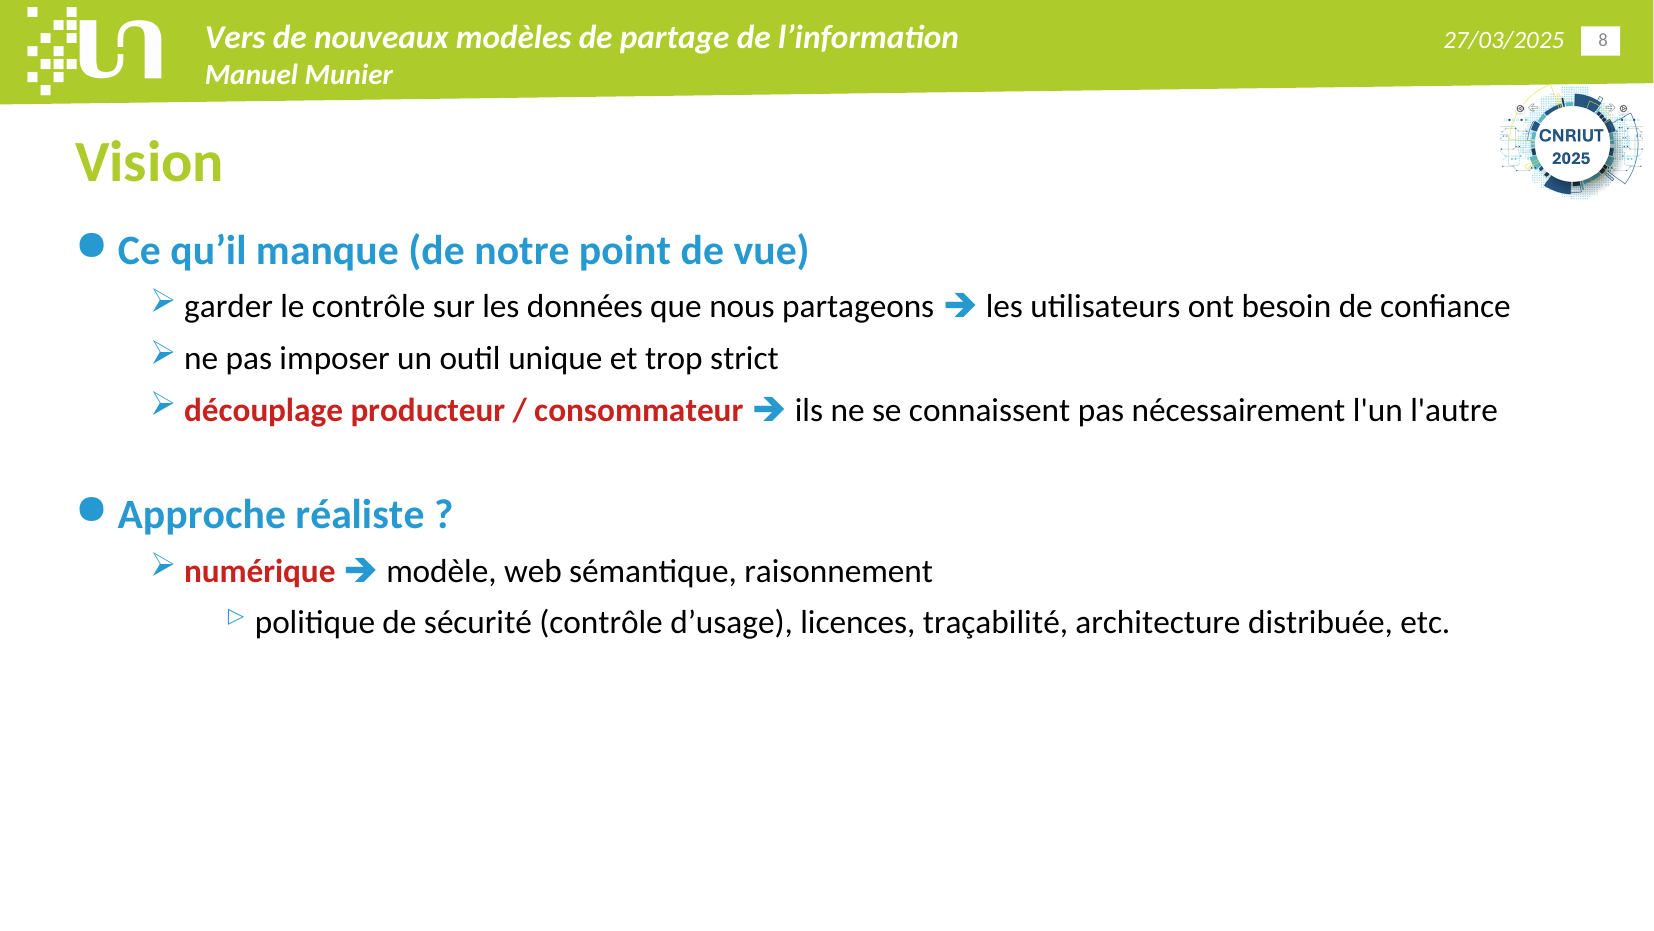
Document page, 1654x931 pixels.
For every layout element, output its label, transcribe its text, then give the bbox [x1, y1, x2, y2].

text_box Vision Ce qu’il manque (de notre point de vue) garder le contrôle sur les données que nous partageons ➔ les utilisateurs ont besoin de confiance ne pas imposer un outil unique et trop strict découplage producteur / consommateur ➔ ils ne se connaissent pas nécessairement l'un l'autre Approche réaliste ? numérique ➔ modèle, web sémantique, raisonnement politique de sécurité (contrôle d’usage), licences, traçabilité, architecture distribuée, etc. [60, 115, 1602, 649]
picture [20, 0, 167, 101]
text_box 27/03/2025 [1175, 16, 1580, 62]
text_box [0, 0, 1654, 105]
text_box Vers de nouveaux modèles de partage de l’information Manuel Munier [190, 7, 1187, 99]
picture [1500, 84, 1643, 201]
text_box <numéro> [1236, 14, 1623, 65]
